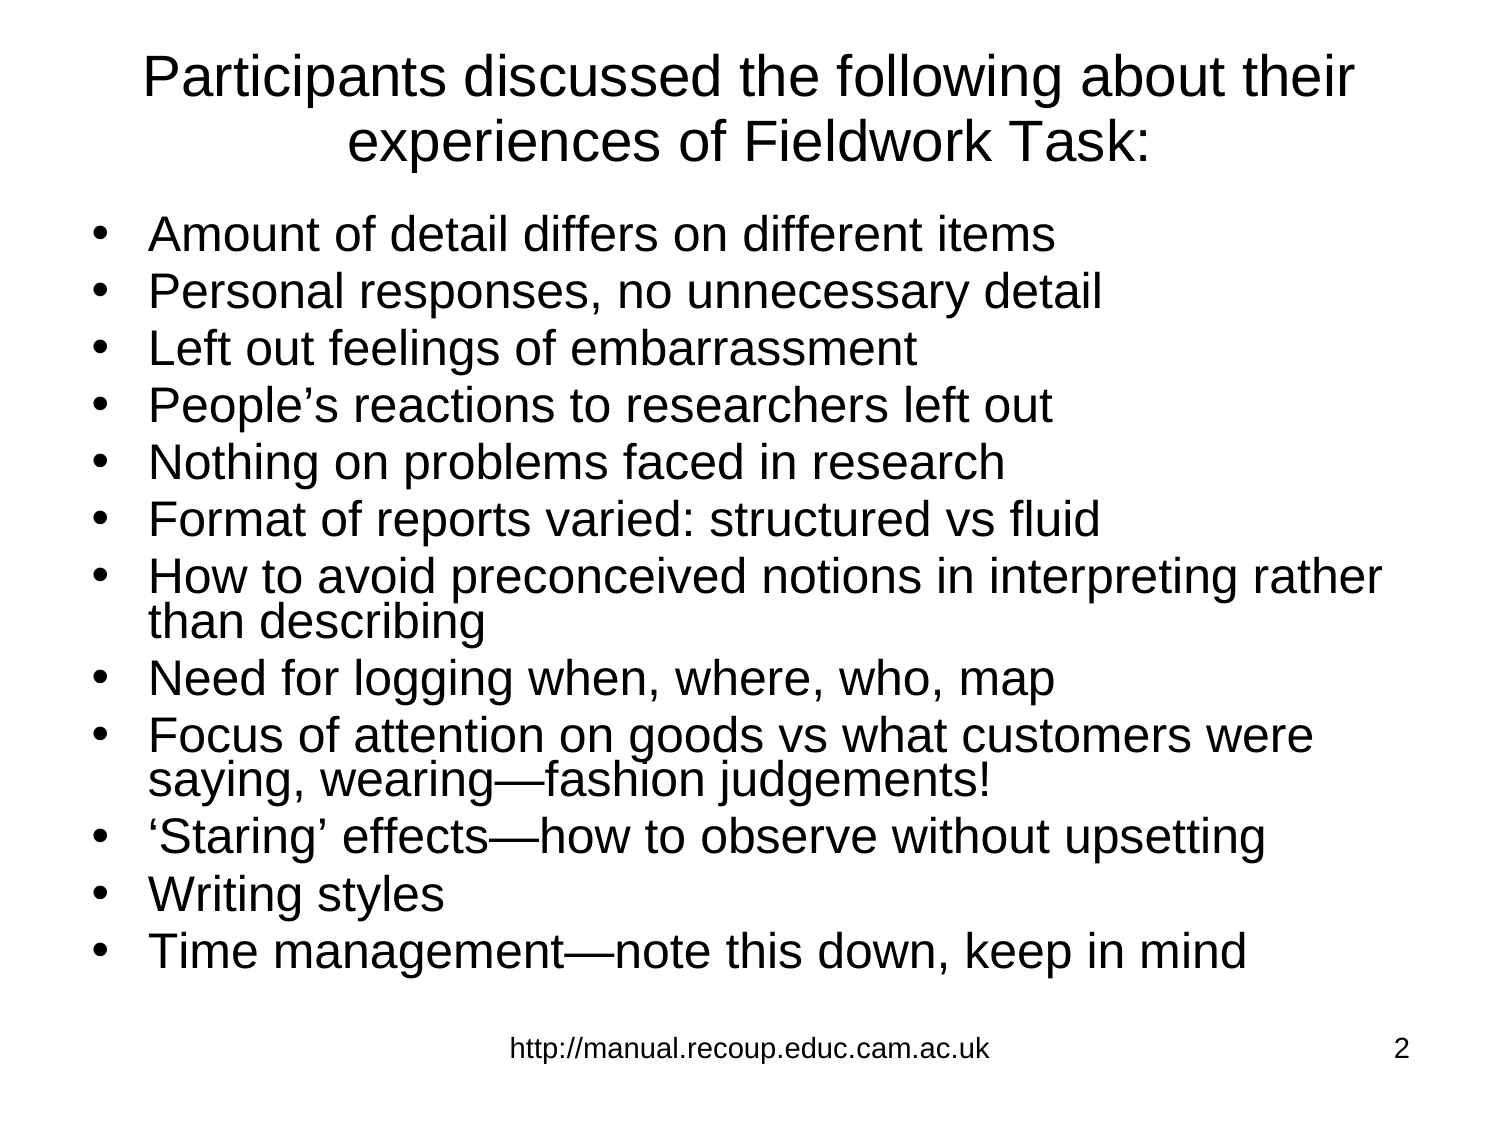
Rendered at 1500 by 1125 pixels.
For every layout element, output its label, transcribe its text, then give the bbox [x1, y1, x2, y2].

list Amount of detail differs on different items Personal responses, no unnecessary detail Left out feelings of embarrassment People’s reactions to researchers left out Nothing on problems faced in research Format of reports varied: structured vs fluid How to avoid preconceived notions in interpreting rather than describing Need for logging when, where, who, map Focus of attention on goods vs what customers were saying, wearing—fashion judgements! ‘Staring’ effects—how to observe without upsetting Writing styles Time management—note this down, keep in mind [76, 207, 1427, 1093]
title Participants discussed the following about their experiences of Fieldwork Task: [75, 31, 1426, 187]
